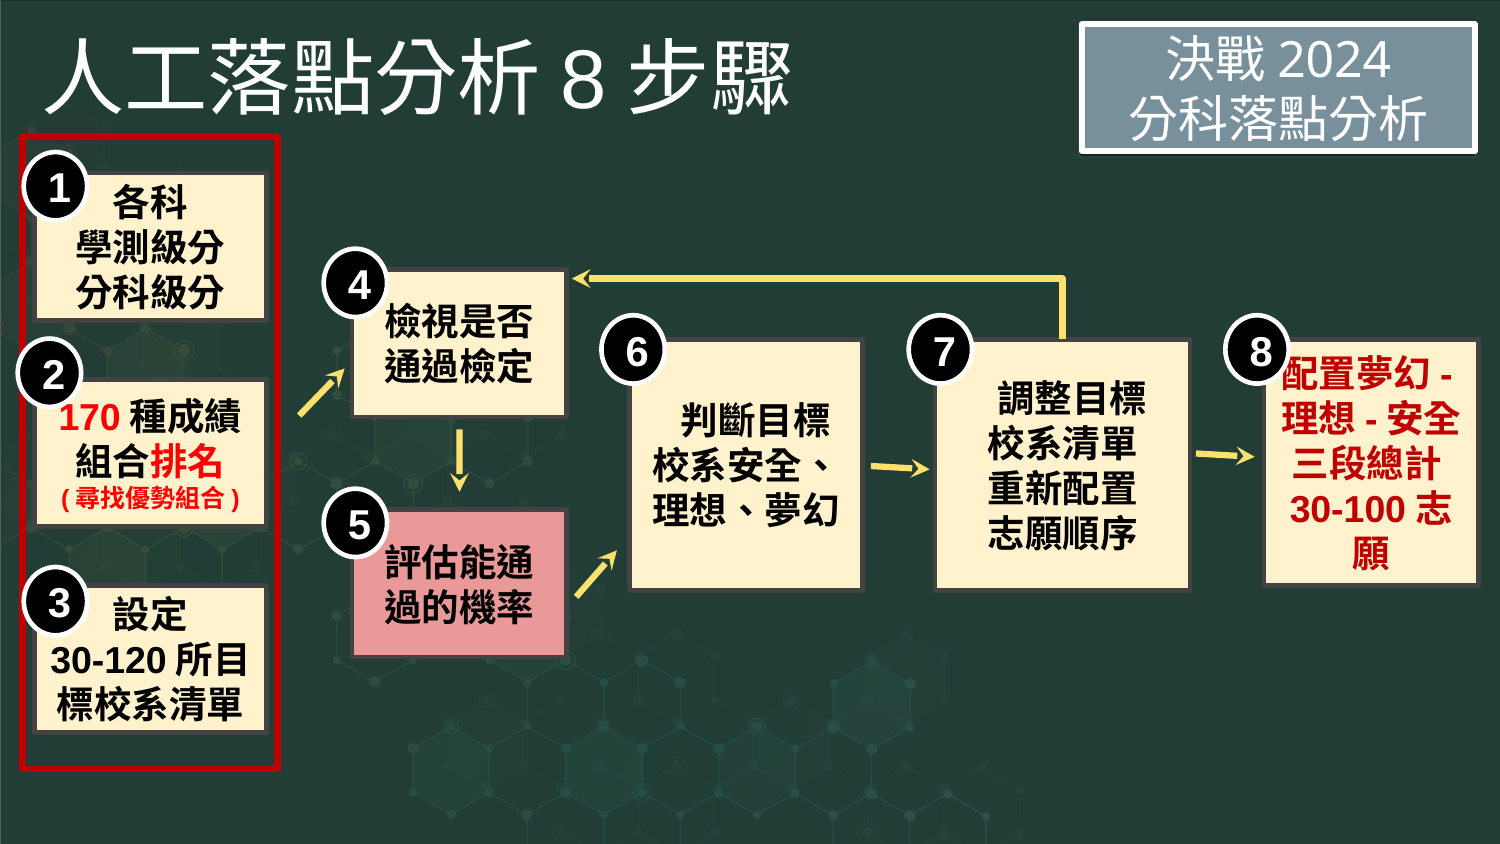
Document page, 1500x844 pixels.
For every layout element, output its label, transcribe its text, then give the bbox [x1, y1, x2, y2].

title 人工落點分析8步驟 [26, 10, 1424, 153]
text_box 7 [908, 315, 973, 384]
text_box 檢視是否 通過檢定 [352, 269, 567, 417]
text_box 170種成績 組合排名 (尋找優勢組合) [34, 379, 267, 527]
text_box 設定 30-120所目標校系清單 [34, 585, 267, 733]
text_box 5 [323, 488, 388, 558]
text_box 3 [23, 566, 88, 636]
text_box 調整目標 校系清單 重新配置 志願順序 [935, 339, 1190, 591]
text_box 4 [323, 248, 388, 318]
text_box 配置夢幻-理想-安全三段總計30-100志願 [1263, 339, 1479, 586]
text_box 各科 學測級分 分科級分 [34, 173, 267, 321]
text_box 2 [17, 338, 82, 407]
text_box 8 [1225, 315, 1289, 384]
text_box 判斷目標 校系安全、理想、夢幻 [629, 339, 863, 591]
text_box 決戰2024 分科落點分析 [1081, 24, 1475, 151]
picture [0, 0, 1500, 844]
text_box 評估能通過的機率 [352, 509, 567, 657]
text_box 1 [23, 152, 88, 221]
text_box 6 [601, 315, 665, 384]
